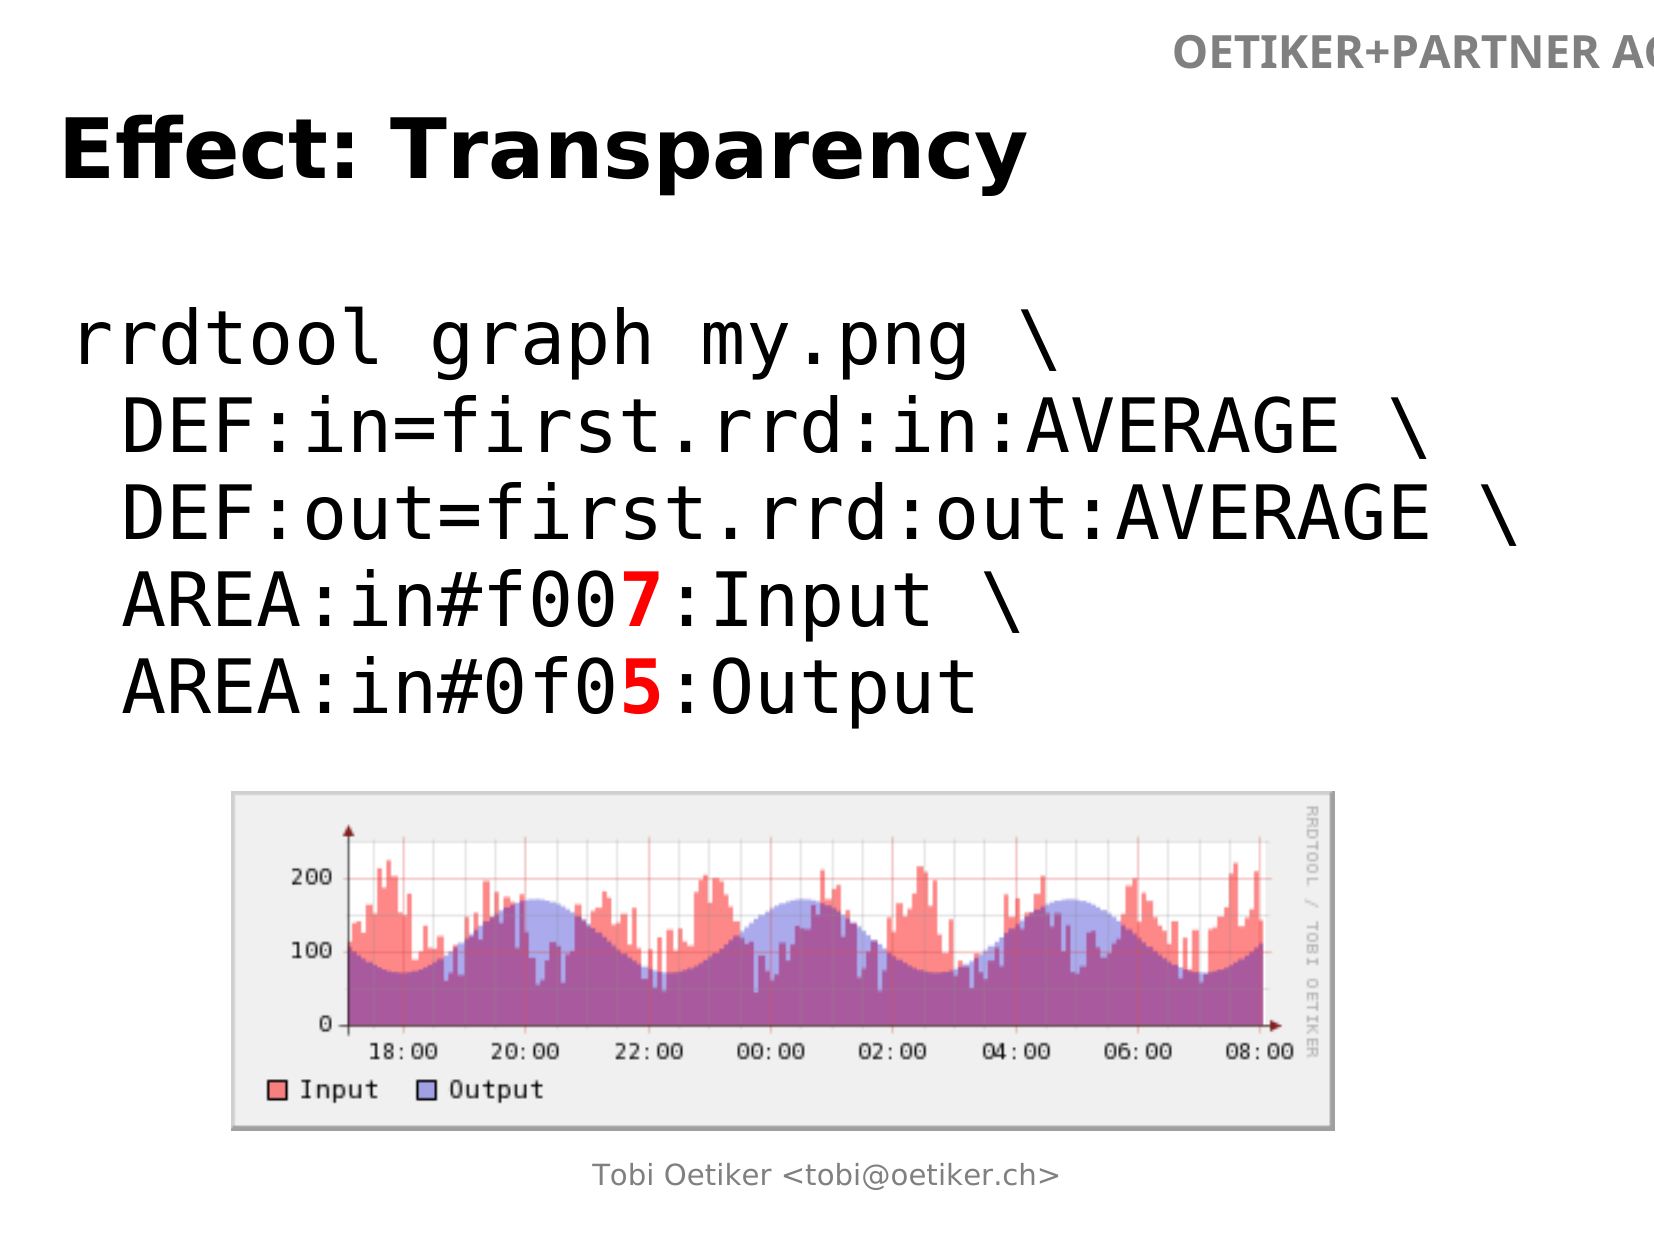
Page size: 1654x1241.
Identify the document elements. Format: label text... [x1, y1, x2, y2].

list rrdtool graph my.png \ DEF:in=first.rrd:in:AVERAGE \ DEF:out=first.rrd:out:AVERAGE \ AREA:in#f007:Input \ AREA:in#0f05:Output [50, 295, 1571, 1099]
title Effect: Transparency [59, 75, 1607, 225]
picture [231, 791, 1335, 1131]
